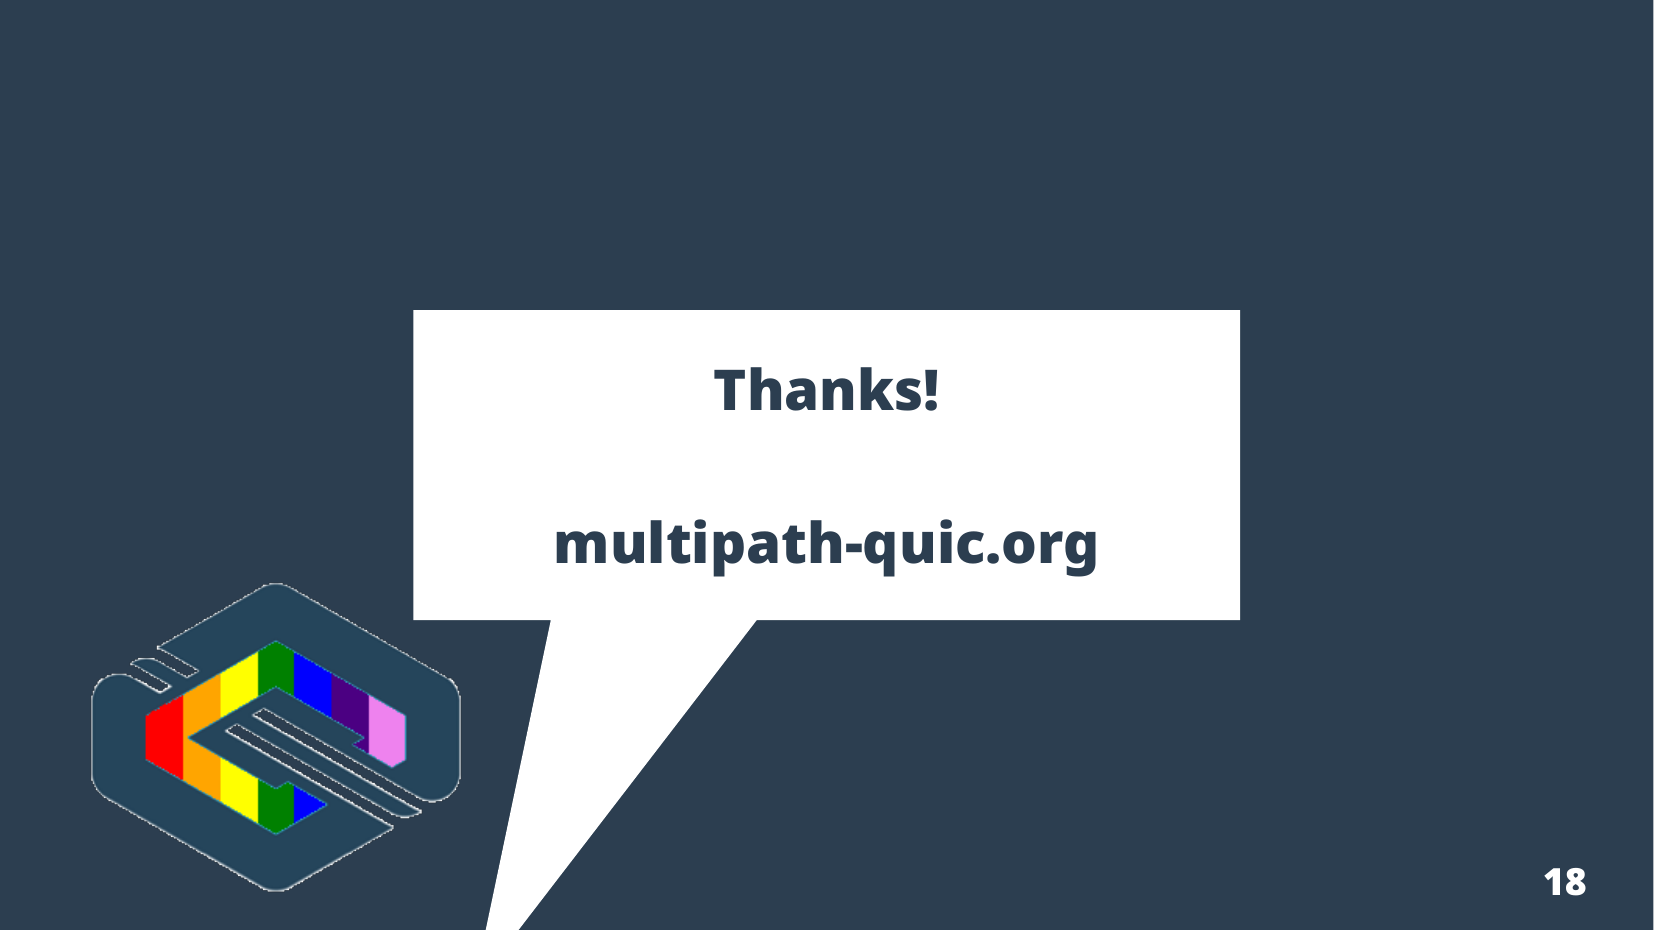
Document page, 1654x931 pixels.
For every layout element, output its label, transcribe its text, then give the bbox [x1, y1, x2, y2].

title Thanks! multipath-quic.org [442, 332, 1211, 598]
picture [85, 580, 466, 901]
